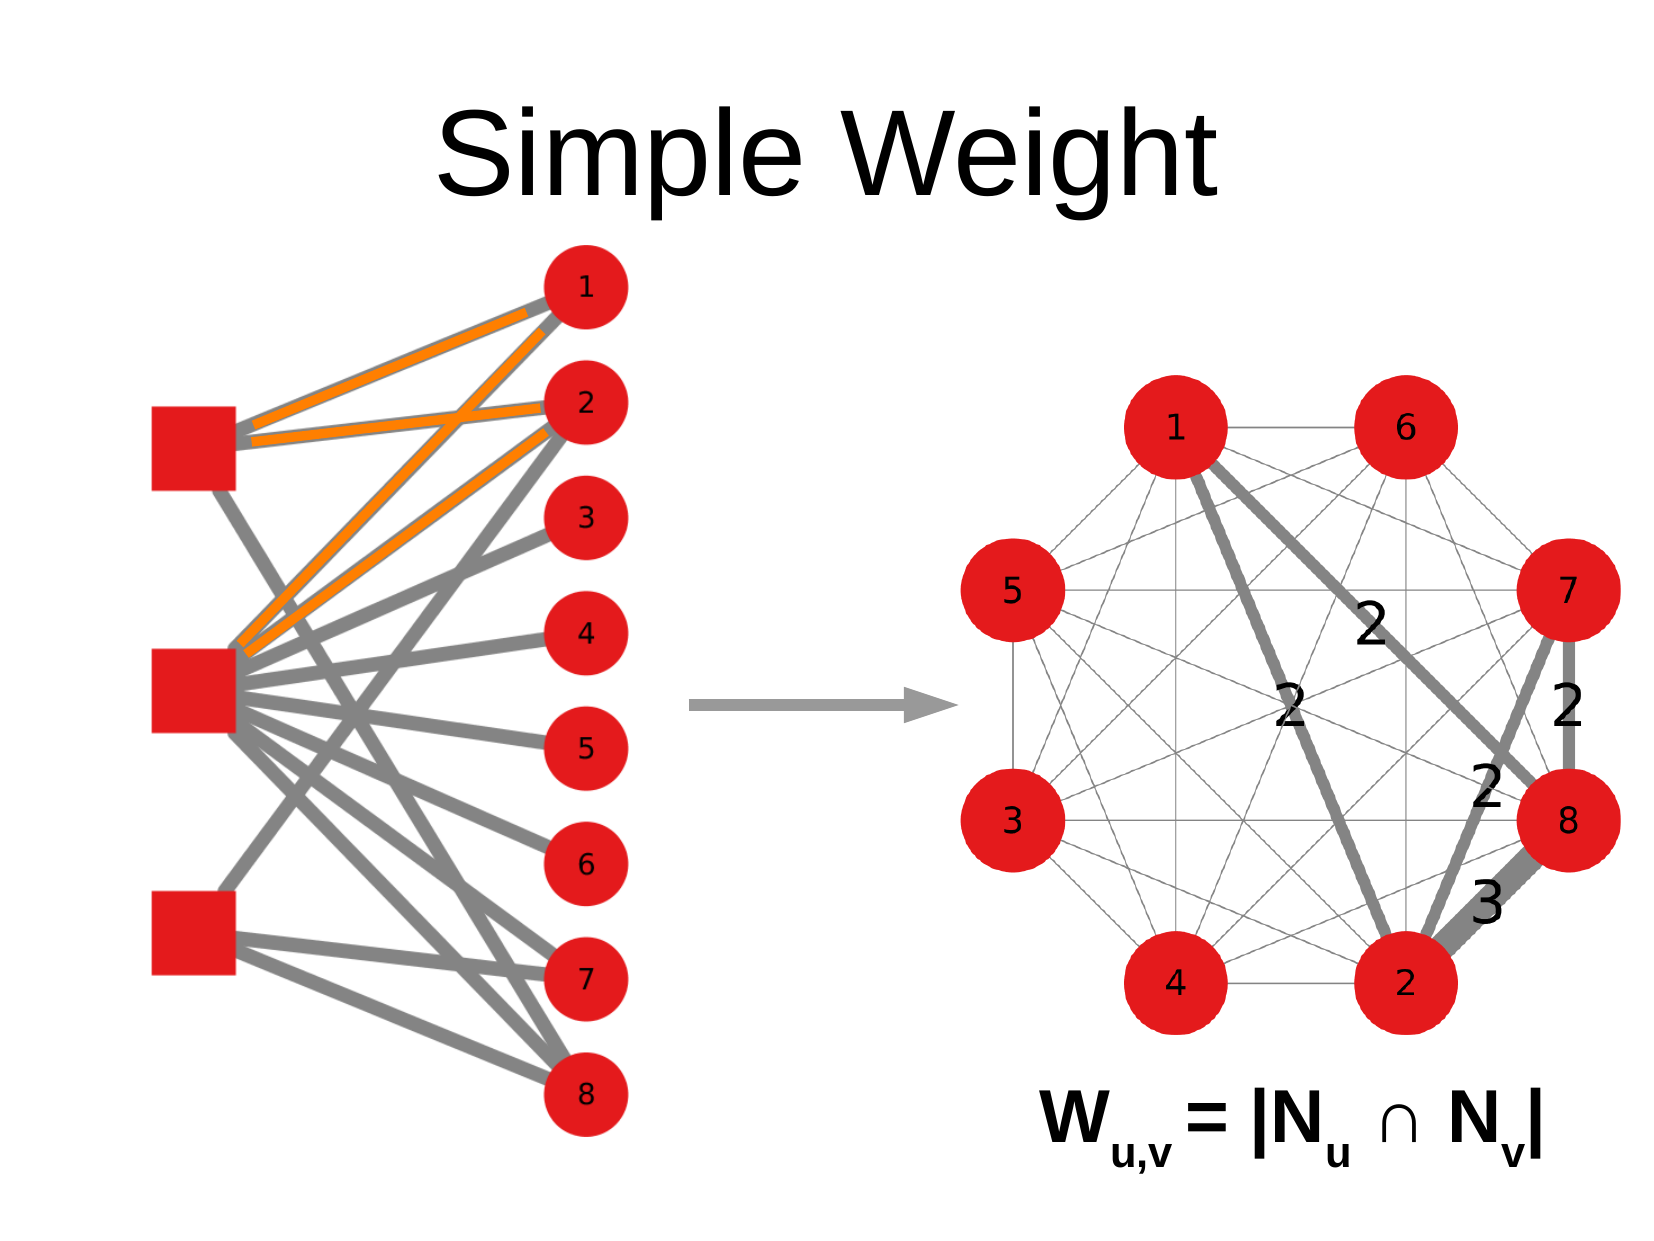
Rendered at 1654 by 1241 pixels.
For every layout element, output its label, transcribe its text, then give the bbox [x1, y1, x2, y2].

picture [151, 245, 629, 1138]
text_box Wu,v = |Nu ∩ Nv| [1024, 1067, 1562, 1171]
title Simple Weight [82, 49, 1571, 257]
picture [960, 375, 1621, 1036]
